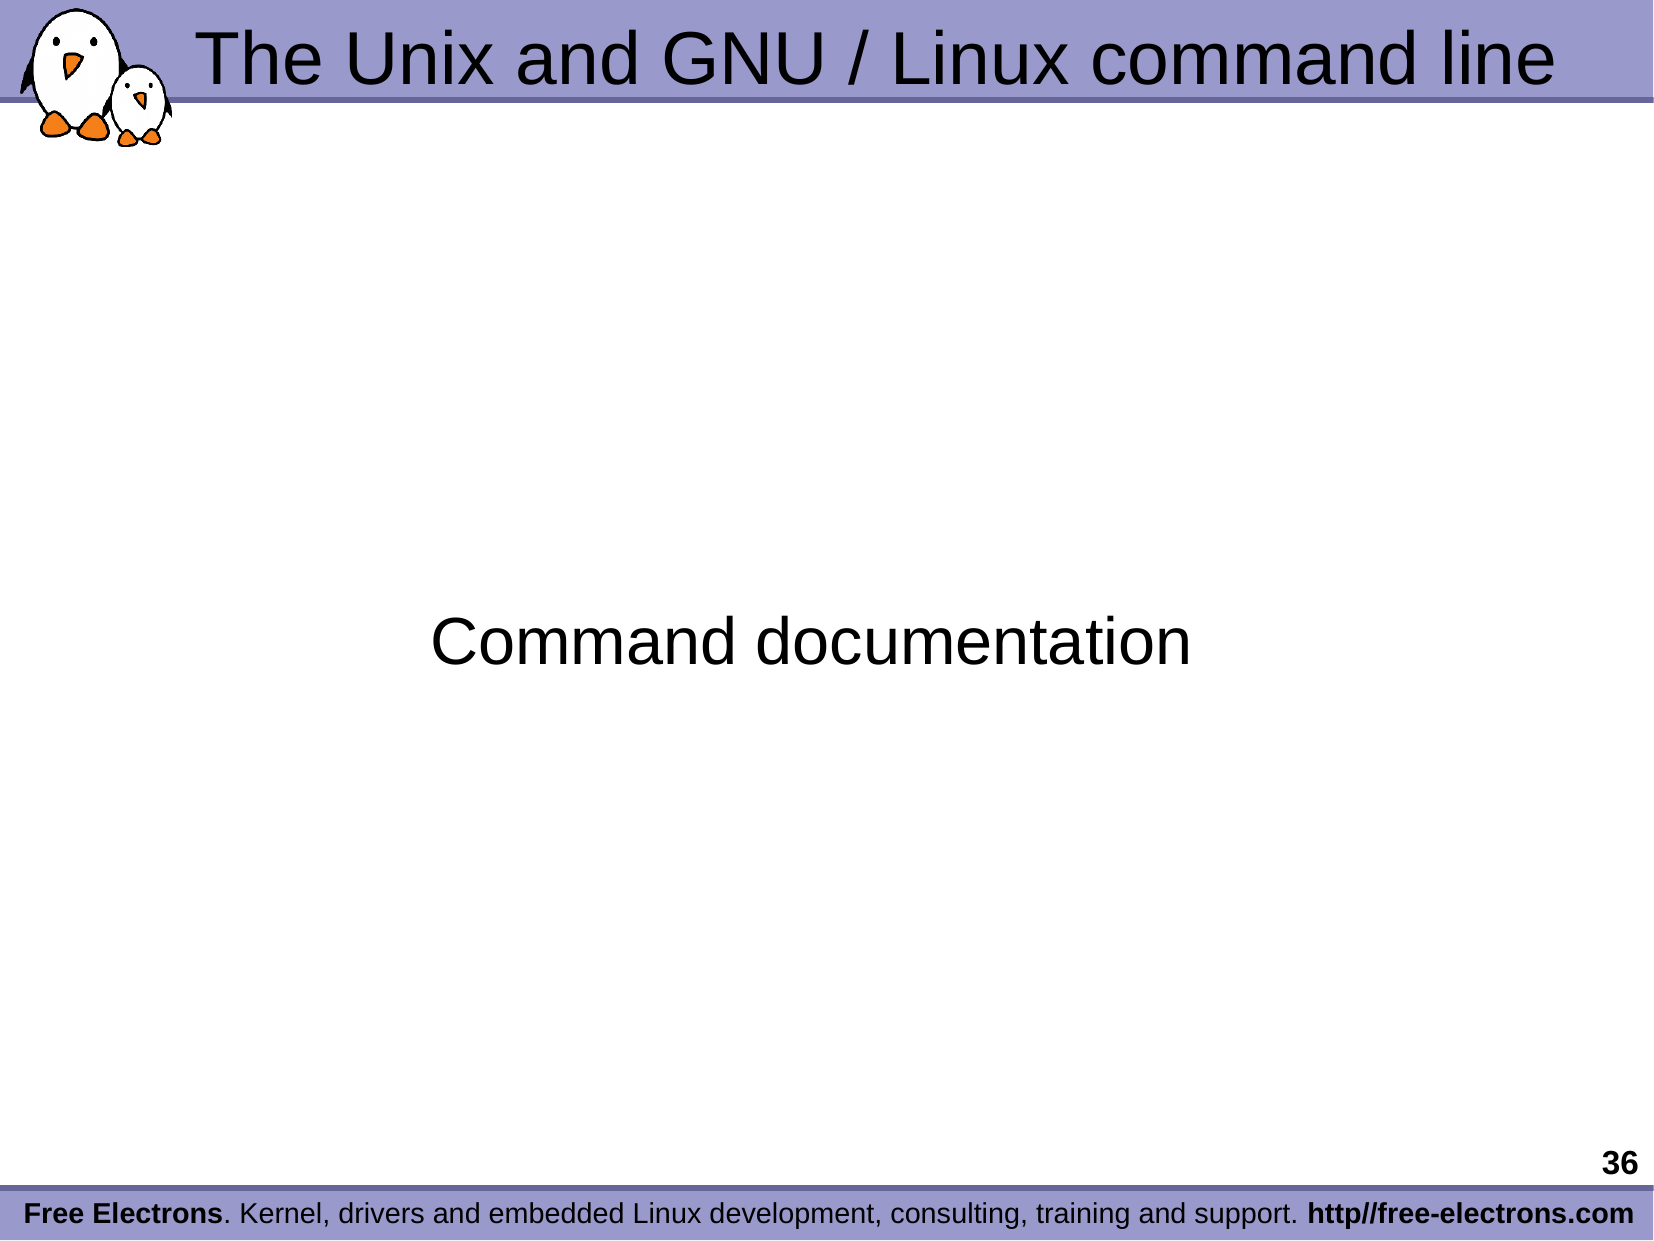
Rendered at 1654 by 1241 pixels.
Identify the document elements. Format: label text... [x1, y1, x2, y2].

picture [20, 8, 172, 147]
subtitle Command documentation [105, 216, 1518, 1066]
title The Unix and GNU / Linux command line [131, 12, 1622, 106]
